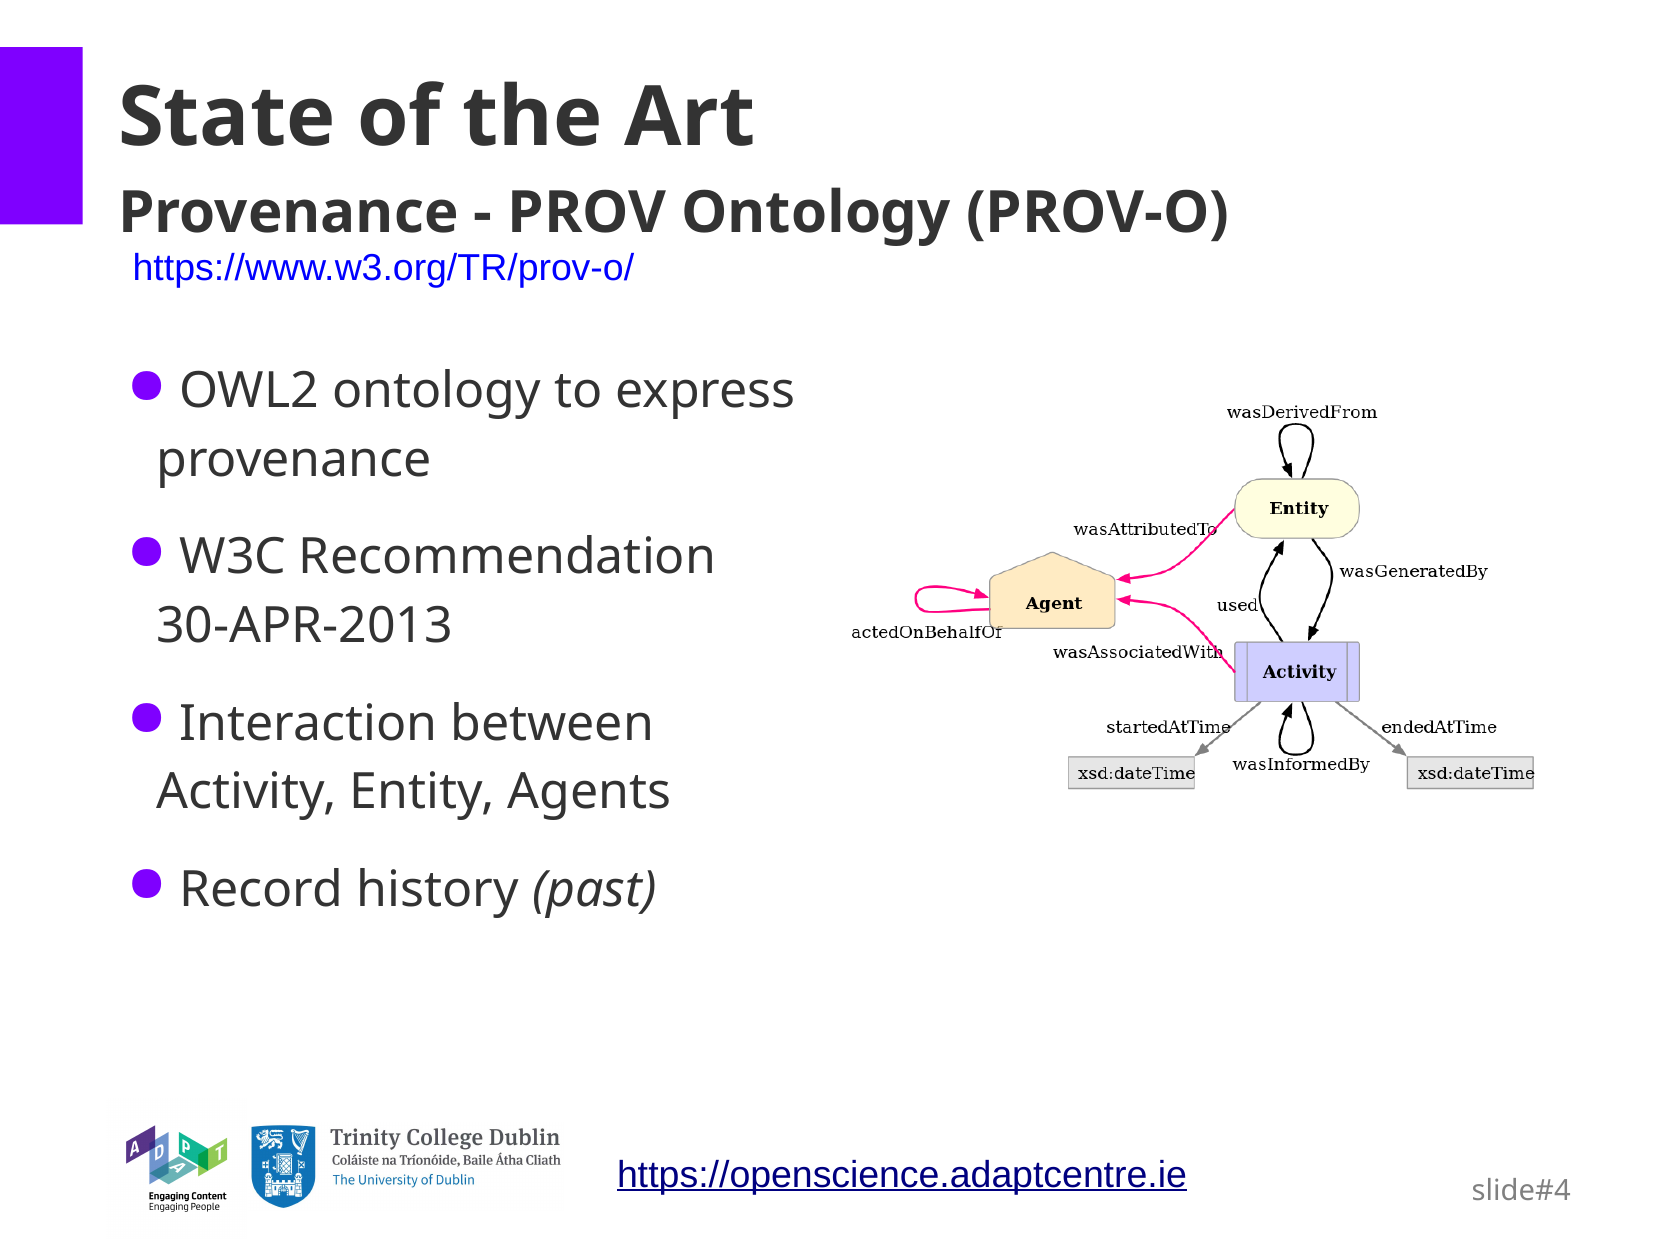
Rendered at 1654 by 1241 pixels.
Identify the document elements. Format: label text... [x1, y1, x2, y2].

list OWL2 ontology to express provenance W3C Recommendation 30-APR-2013 Interaction between Activity, Entity, Agents Record history (past) [118, 354, 810, 1074]
text_box https://www.w3.org/TR/prov-o/ [117, 238, 650, 296]
picture [106, 1098, 247, 1239]
title State of the Art Provenance - PROV Ontology (PROV-O) [118, 49, 1571, 257]
picture [844, 401, 1536, 791]
picture [248, 1122, 564, 1211]
